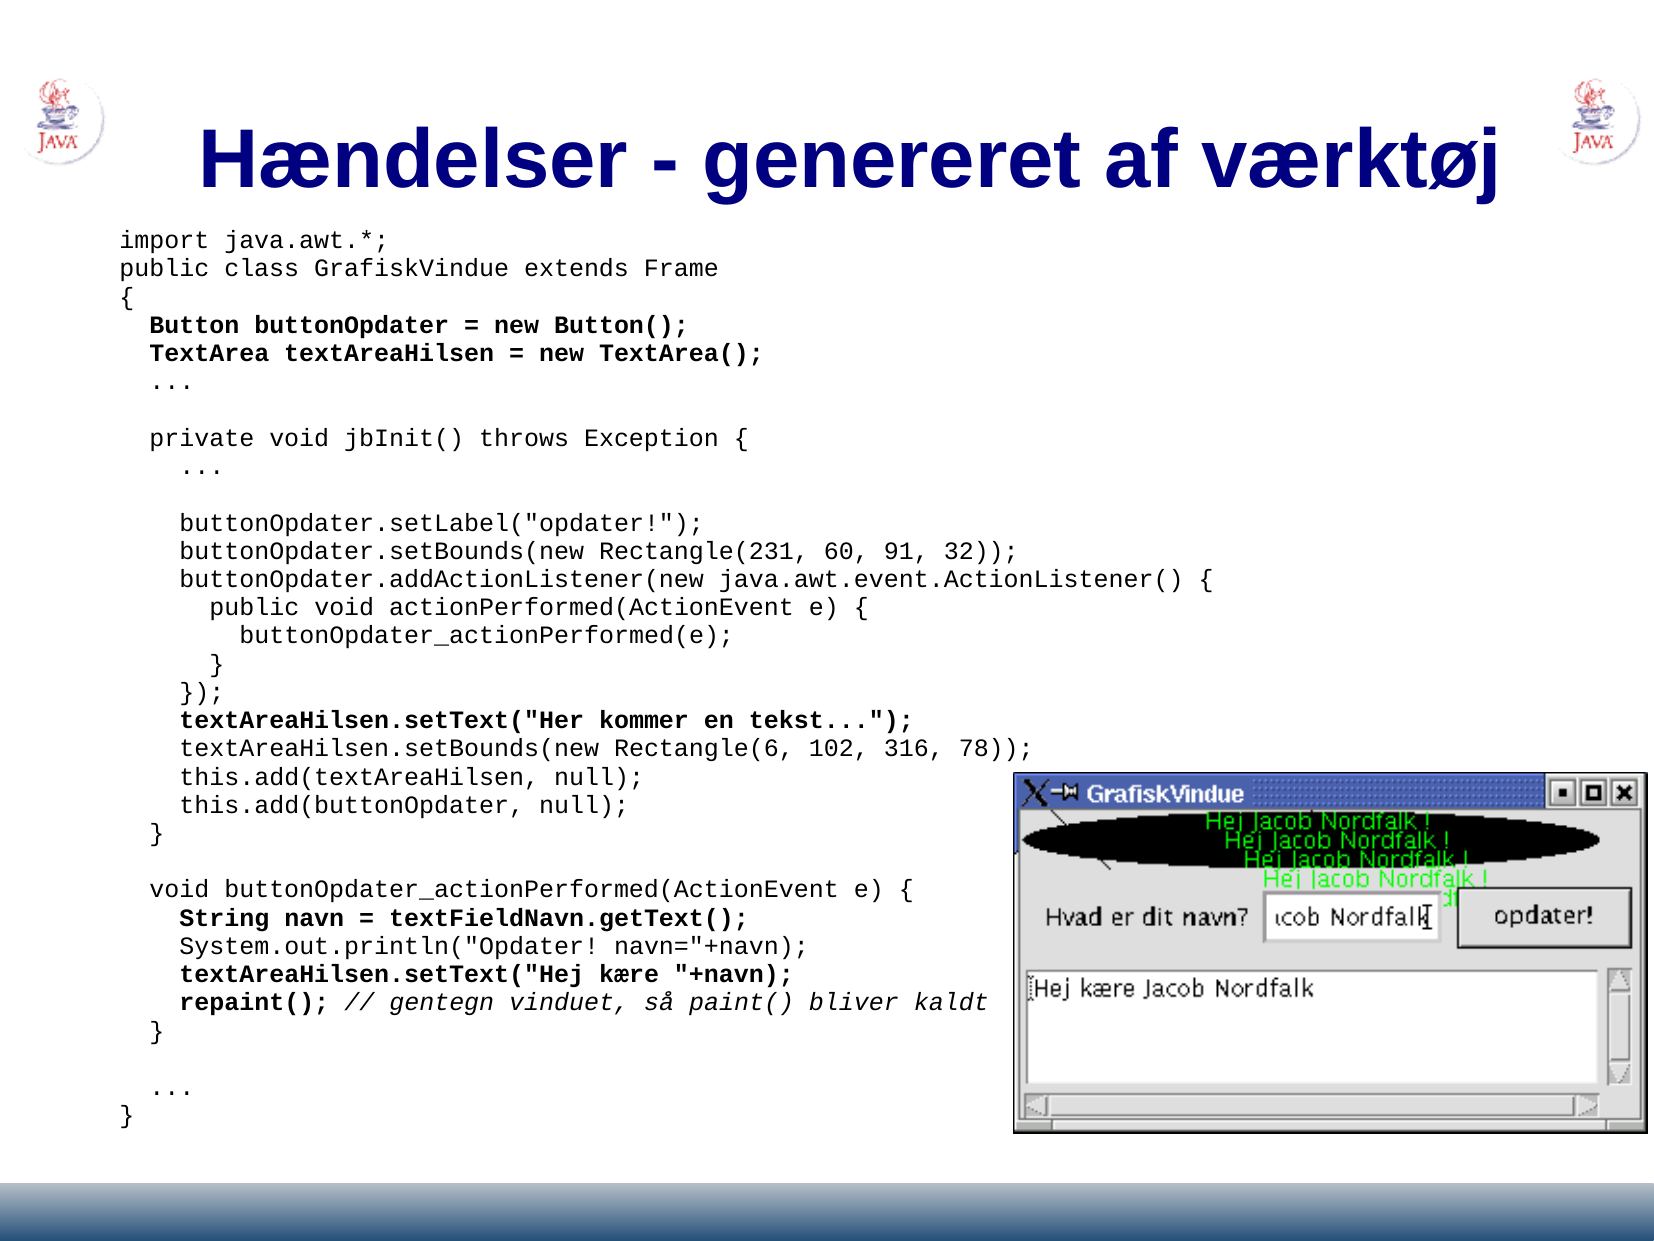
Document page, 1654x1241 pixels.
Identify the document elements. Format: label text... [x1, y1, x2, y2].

picture [1545, 71, 1645, 169]
title Hændelser - genereret af værktøj [156, 55, 1534, 227]
picture [1013, 772, 1648, 1134]
picture [10, 71, 109, 169]
text_box import java.awt.*; public class GrafiskVindue extends Frame { Button buttonOpdater = new Button(); TextArea textAreaHilsen = new TextArea(); ... private void jbInit() throws Exception { ... buttonOpdater.setLabel("opdater!"); buttonOpdater.setBounds(new Rectangle(231, 60, 91, 32)); buttonOpdater.addActionListener(new java.awt.event.ActionListener() { public void actionPerformed(ActionEvent e) { buttonOpdater_actionPerformed(e); } }); textAreaHilsen.setText("Her kommer en tekst..."); textAreaHilsen.setBounds(new Rectangle(6, 102, 316, 78)); this.add(textAreaHilsen, null); this.add(buttonOpdater, null); } void buttonOpdater_actionPerformed(ActionEvent e) { String navn = textFieldNavn.getText(); System.out.println("Opdater! navn="+navn); textAreaHilsen.setText("Hej kære "+navn); repaint(); // gentegn vinduet, så paint() bliver kaldt } ... } [119, 227, 1577, 1241]
